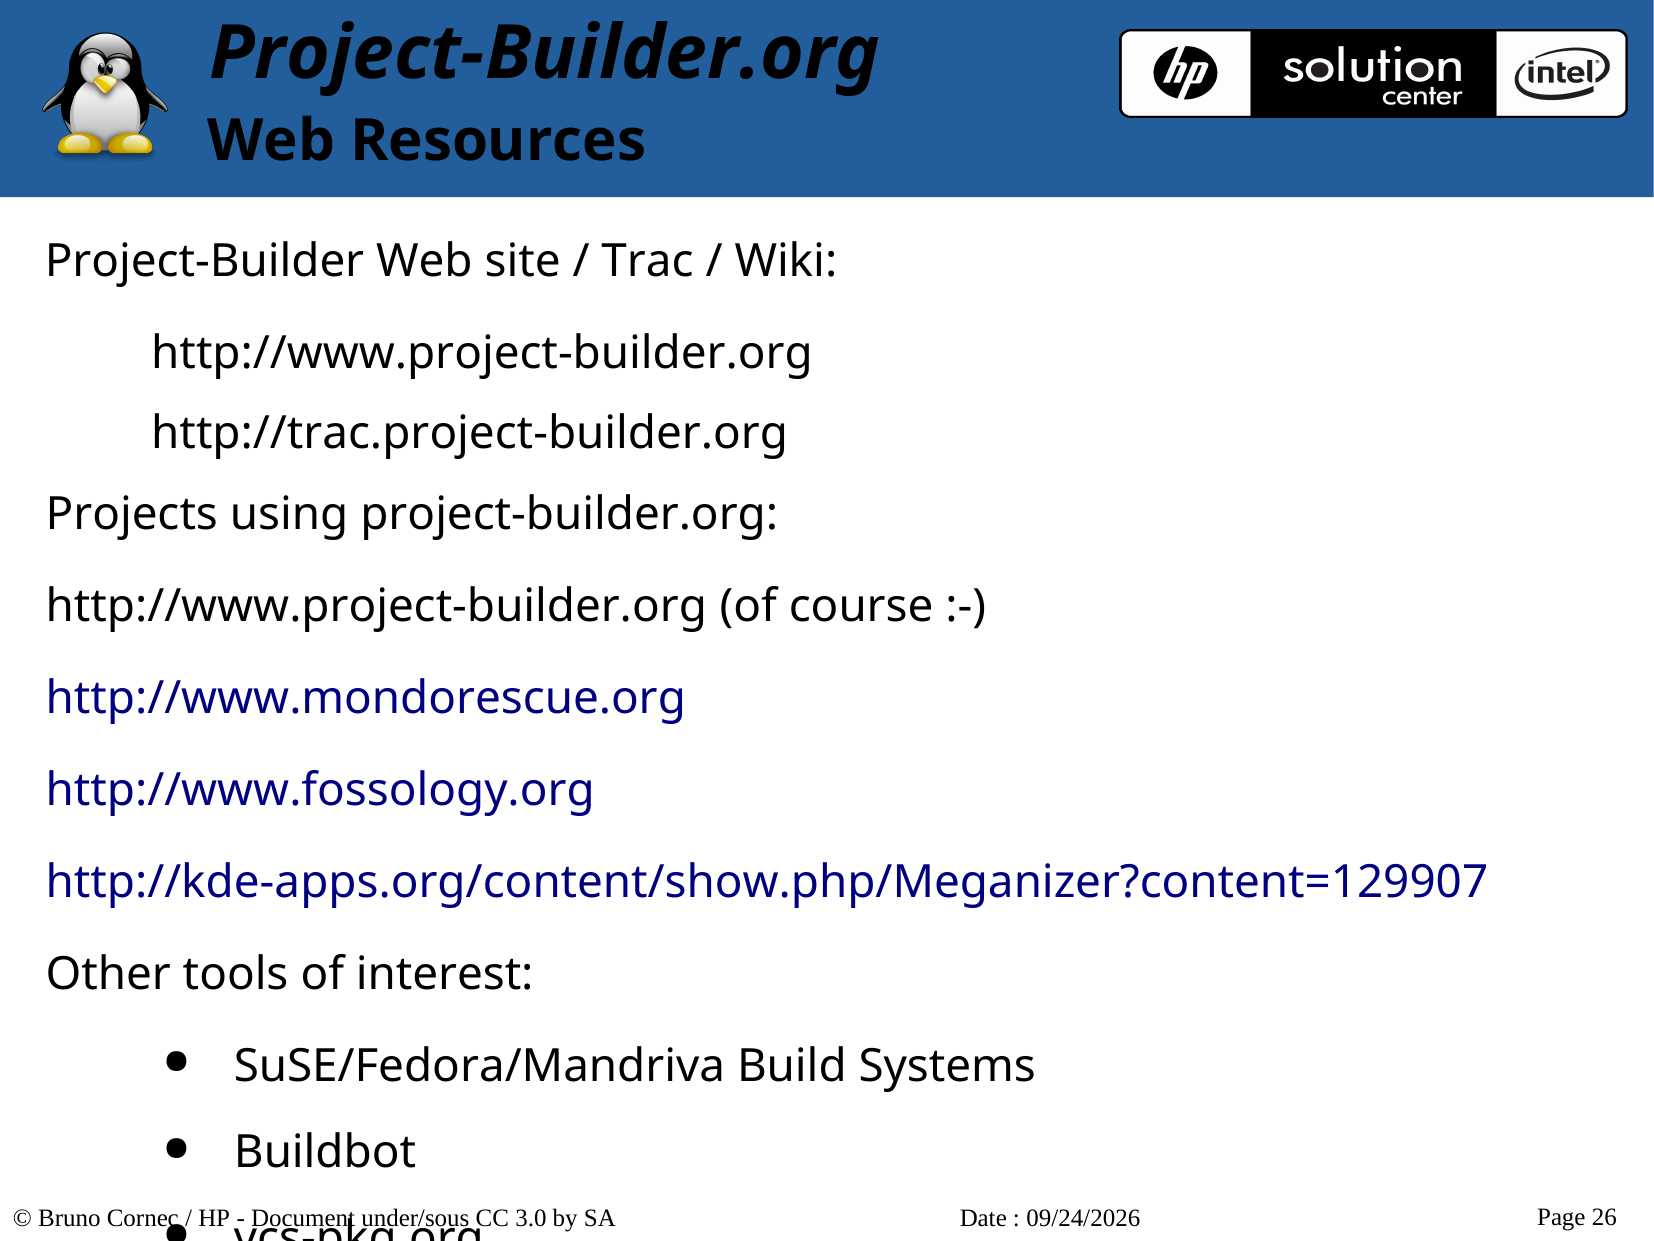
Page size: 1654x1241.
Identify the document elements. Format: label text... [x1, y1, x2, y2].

picture [42, 29, 168, 167]
list Project-Builder Web site / Trac / Wiki: http://www.project-builder.org http://trac.project-builder.org Projects using project-builder.org: http://www.project-builder.org (of course :-) http://www.mondorescue.org http://www.fossology.org http://kde-apps.org/content/show.php/Meganizer?content=129907 Other tools of interest: SuSE/Fedora/Mandriva Build Systems Buildbot vcs-pkg.org [44, 227, 1624, 1241]
title Web Resources [207, 59, 1177, 221]
picture [1119, 29, 1628, 118]
